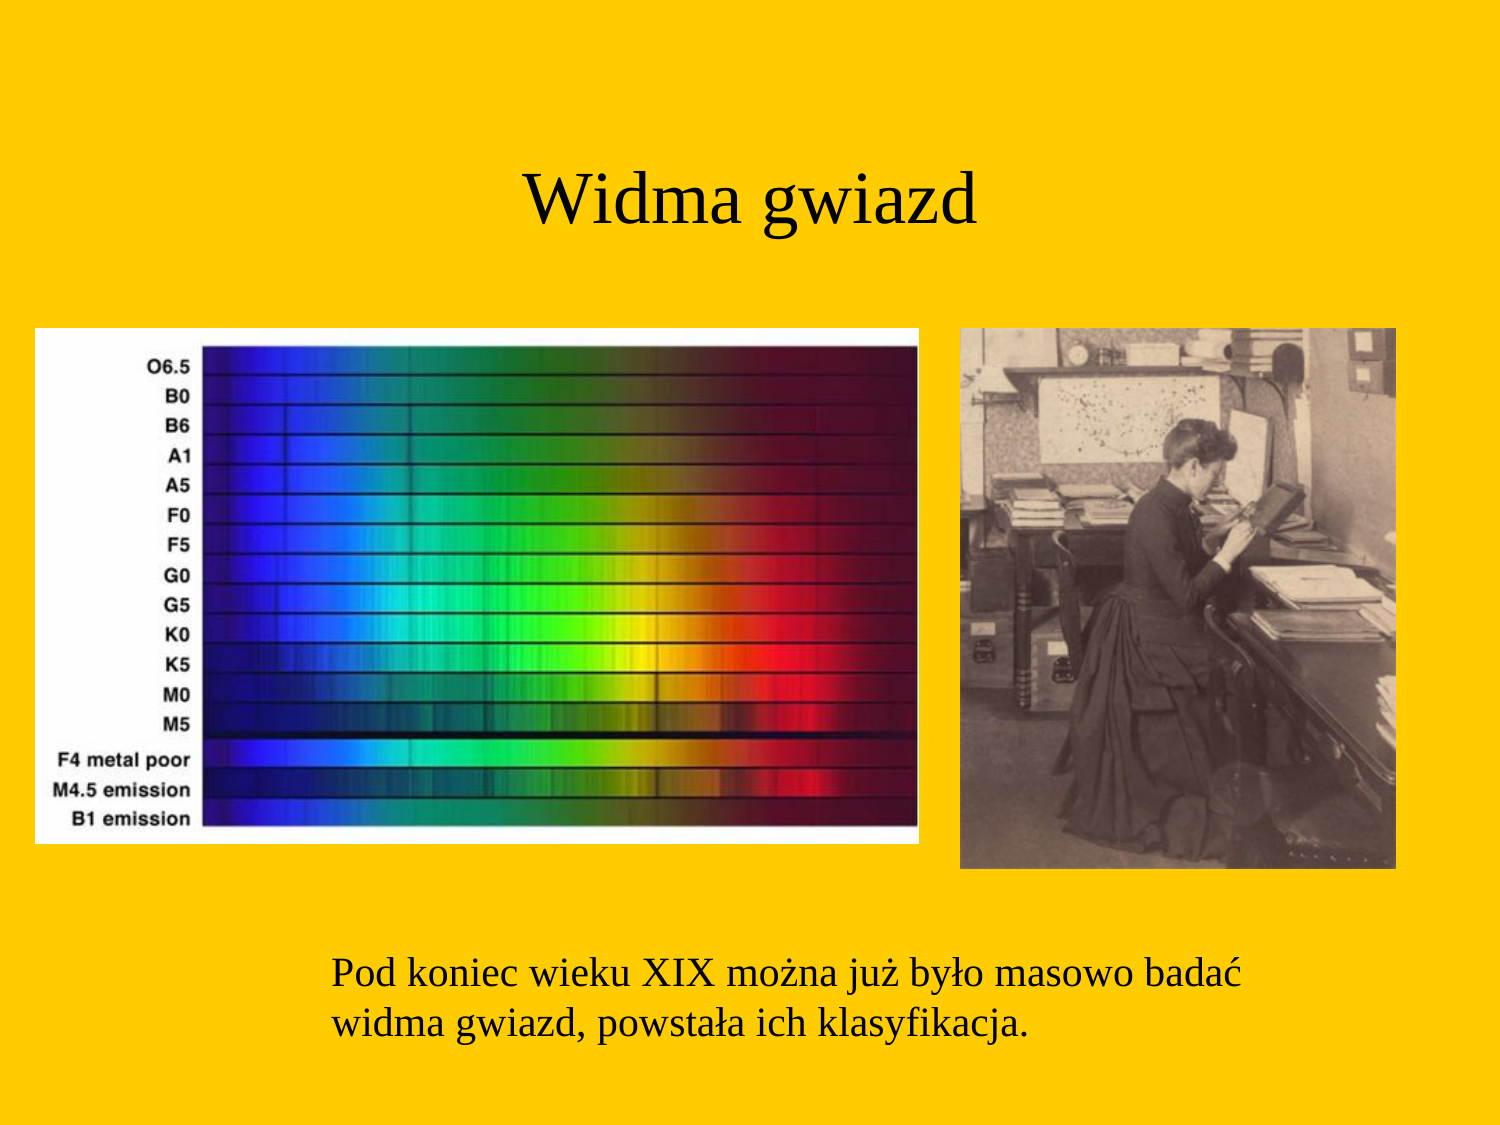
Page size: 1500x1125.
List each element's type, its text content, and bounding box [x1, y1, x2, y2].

title Widma gwiazd [112, 99, 1388, 288]
picture [35, 328, 919, 844]
picture [960, 328, 1396, 869]
text_box Pod koniec wieku XIX można już było masowo badać widma gwiazd, powstała ich klasyfikacja. [316, 937, 1337, 1053]
